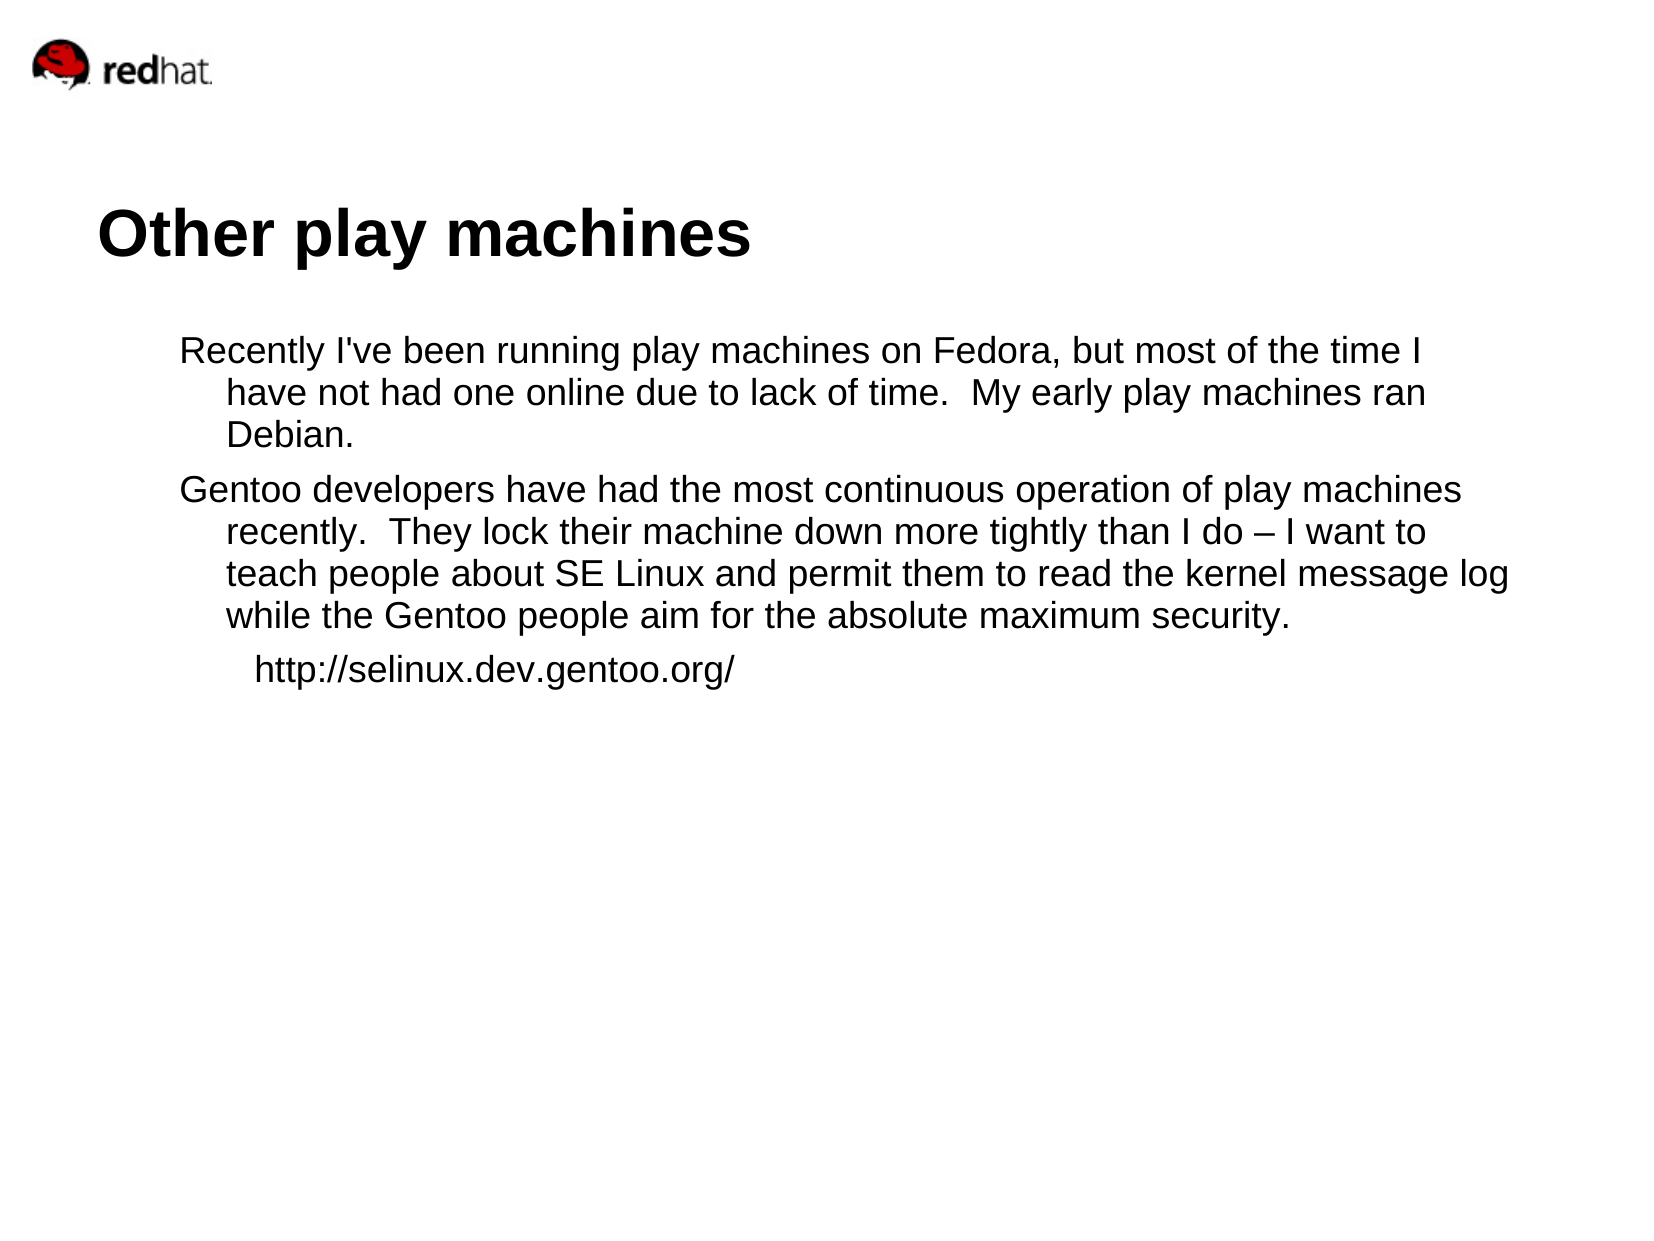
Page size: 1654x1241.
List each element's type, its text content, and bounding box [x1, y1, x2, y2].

title Other play machines [79, 159, 1485, 308]
list Recently I've been running play machines on Fedora, but most of the time I have not had one online due to lack of time. My early play machines ran Debian. Gentoo developers have had the most continuous operation of play machines recently. They lock their machine down more tightly than I do – I want to teach people about SE Linux and permit them to read the kernel message log while the Gentoo people aim for the absolute maximum security. http://selinux.dev.gentoo.org/ [104, 329, 1510, 1062]
picture [31, 37, 212, 98]
